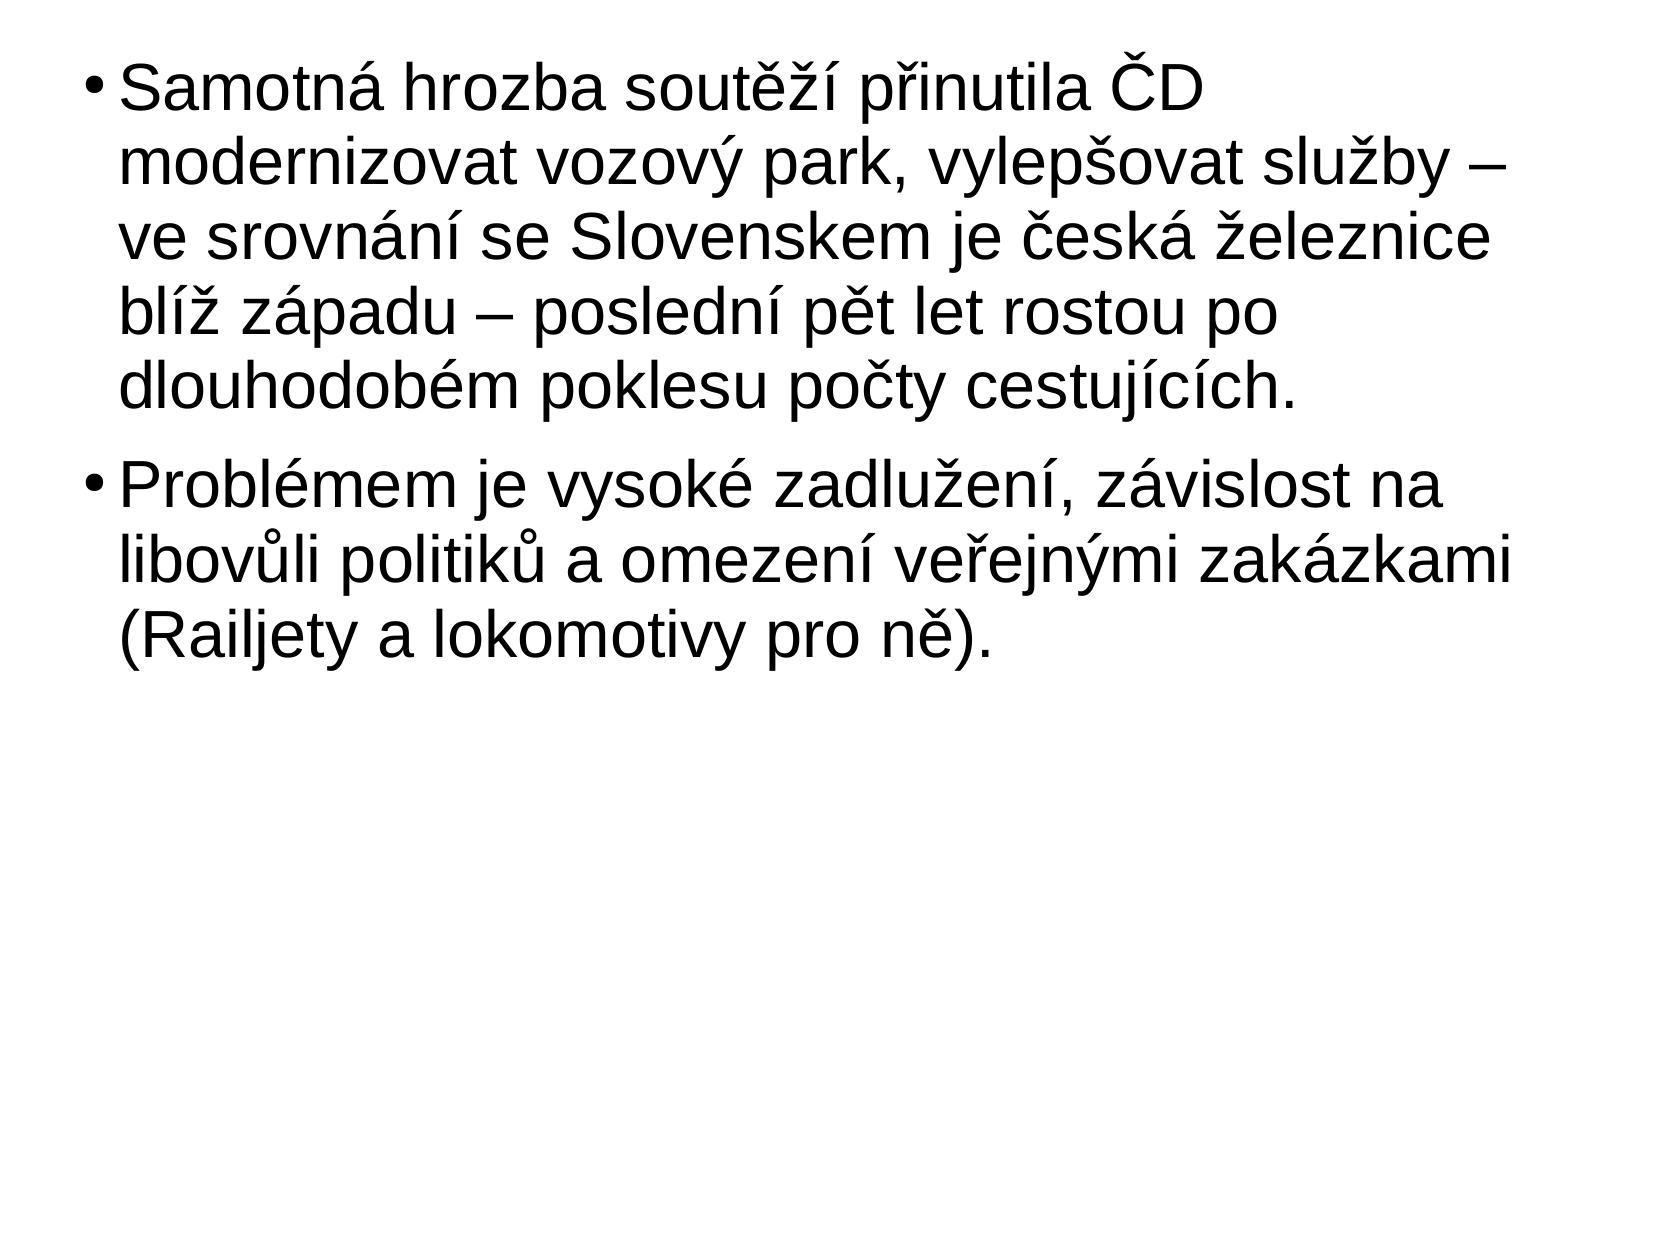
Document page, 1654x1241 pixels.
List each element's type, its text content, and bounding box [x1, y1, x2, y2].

subtitle Samotná hrozba soutěží přinutila ČD modernizovat vozový park, vylepšovat služby – ve srovnání se Slovenskem je česká železnice blíž západu – poslední pět let rostou po dlouhodobém poklesu počty cestujících. Problémem je vysoké zadlužení, závislost na libovůli politiků a omezení veřejnými zakázkami (Railjety a lokomotivy pro ně). [82, 49, 1571, 1109]
